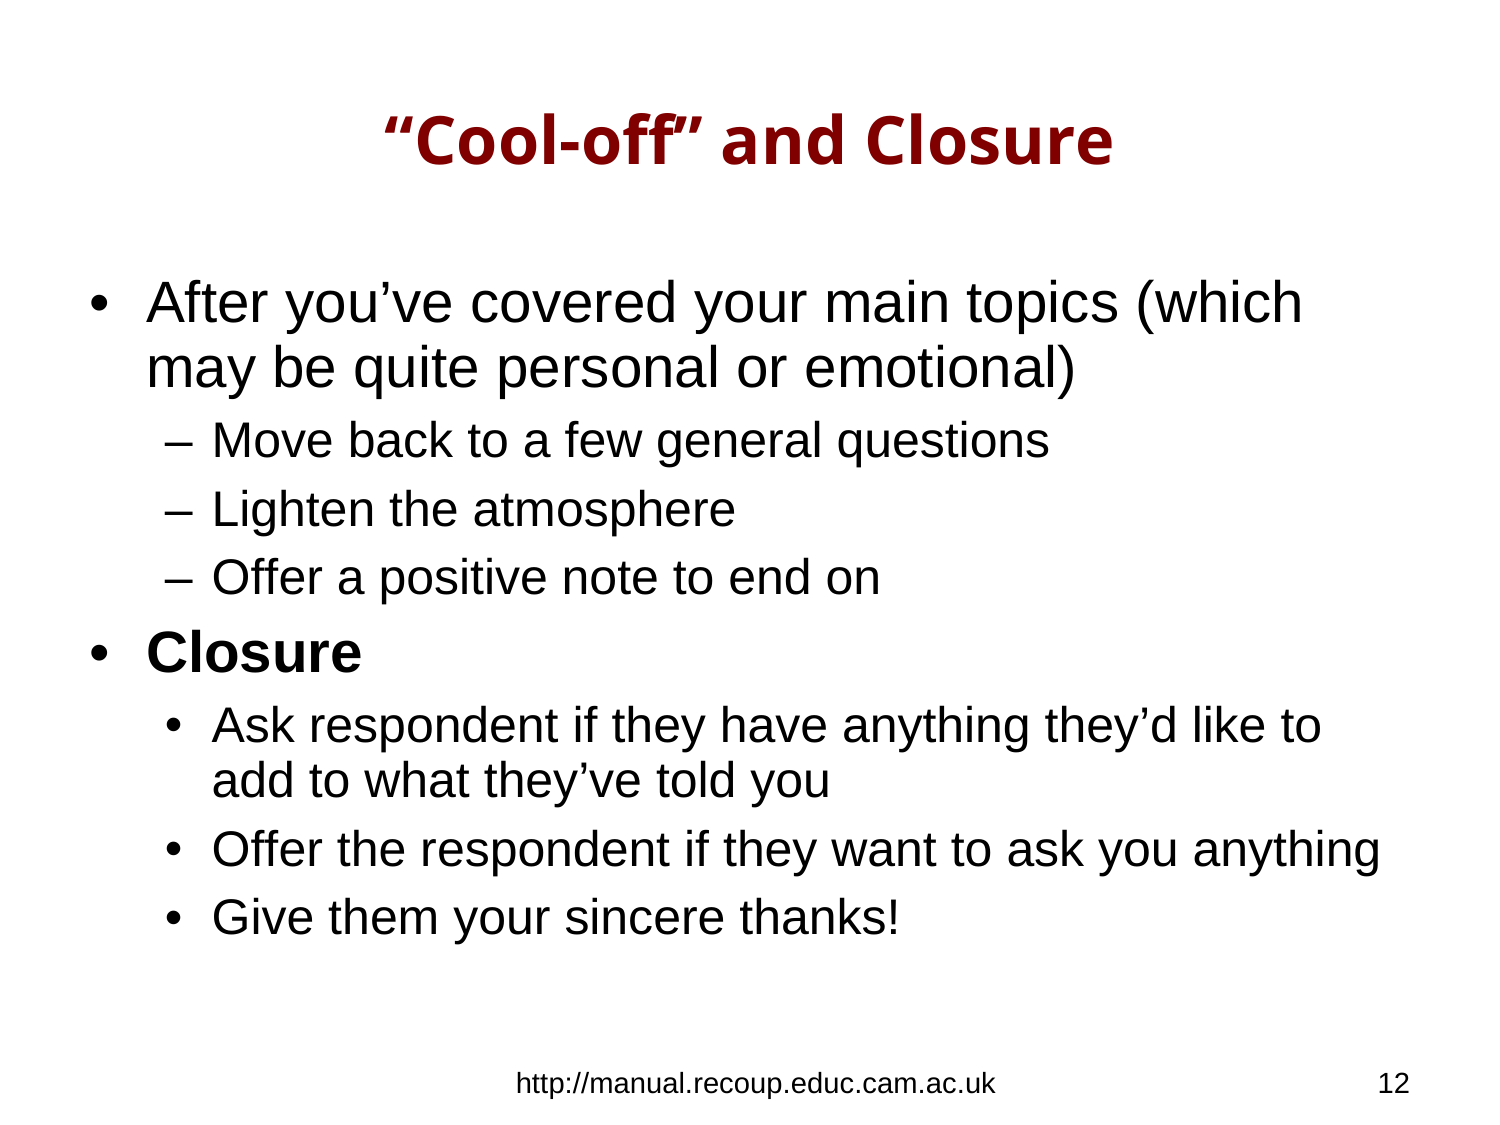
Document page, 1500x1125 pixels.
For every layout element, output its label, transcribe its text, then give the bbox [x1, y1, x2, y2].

list After you’ve covered your main topics (which may be quite personal or emotional) Move back to a few general questions Lighten the atmosphere Offer a positive note to end on Closure Ask respondent if they have anything they’d like to add to what they’ve told you Offer the respondent if they want to ask you anything Give them your sincere thanks! [75, 262, 1426, 1070]
title “Cool-off” and Closure [75, 45, 1426, 233]
